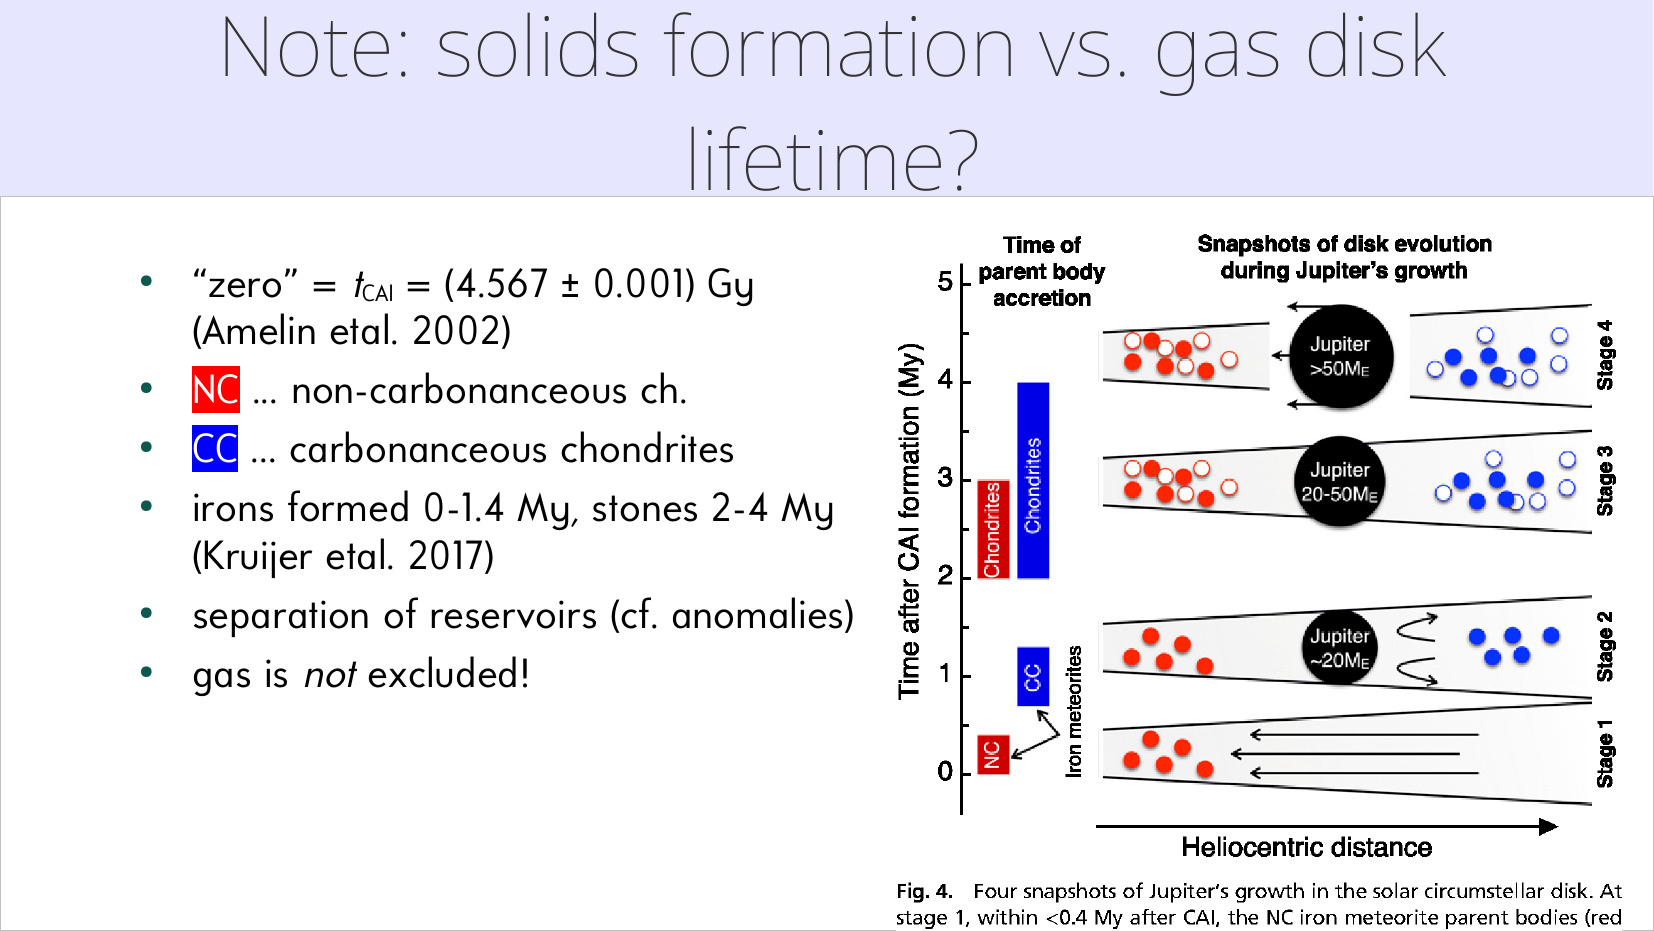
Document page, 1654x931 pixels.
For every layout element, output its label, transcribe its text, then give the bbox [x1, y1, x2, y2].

picture [896, 234, 1622, 931]
list “zero” = tCAI = (4.567 ± 0.001) Gy (Amelin etal. 2002) NC ... non-carbonanceous ch. CC ... carbonanceous chondrites irons formed 0-1.4 My, stones 2-4 My (Kruijer etal. 2017) separation of reservoirs (cf. anomalies) gas is not excluded! [121, 258, 871, 798]
title Note: solids formation vs. gas disk lifetime? [75, 23, 1591, 179]
